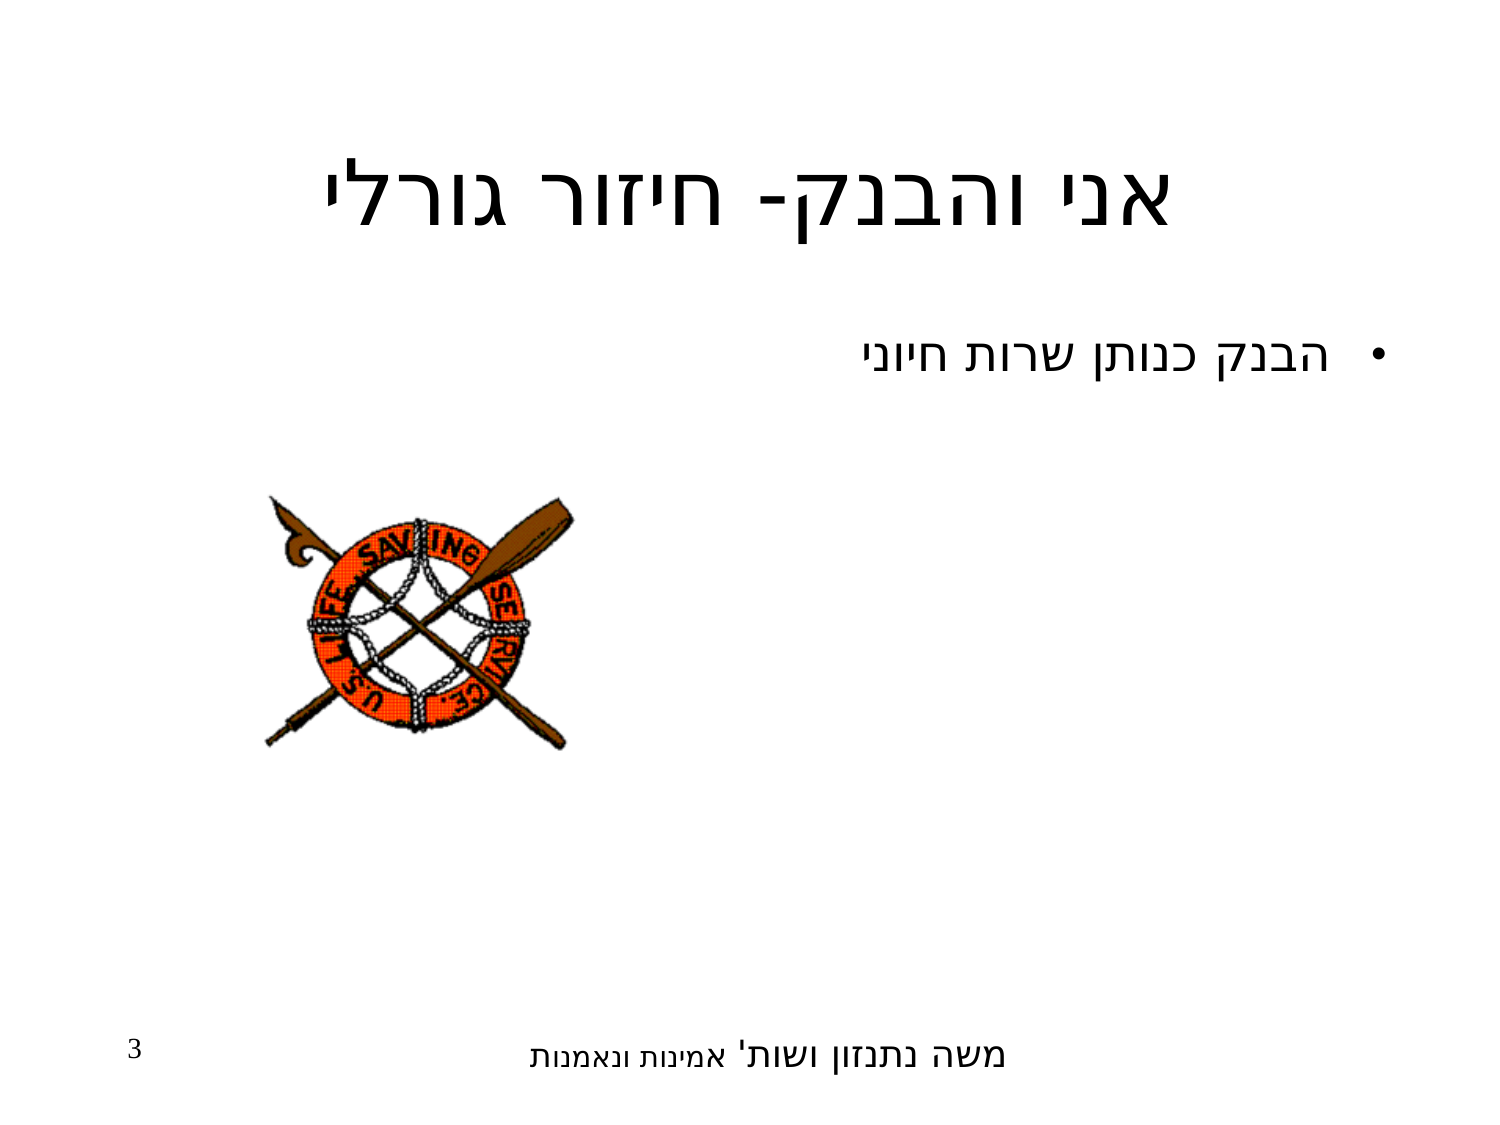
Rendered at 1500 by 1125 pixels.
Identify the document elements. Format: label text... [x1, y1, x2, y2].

list הבנק כנותן שרות חיוני [797, 324, 1388, 978]
picture [246, 473, 591, 768]
title אני והבנק- חיזור גורלי [112, 99, 1388, 288]
